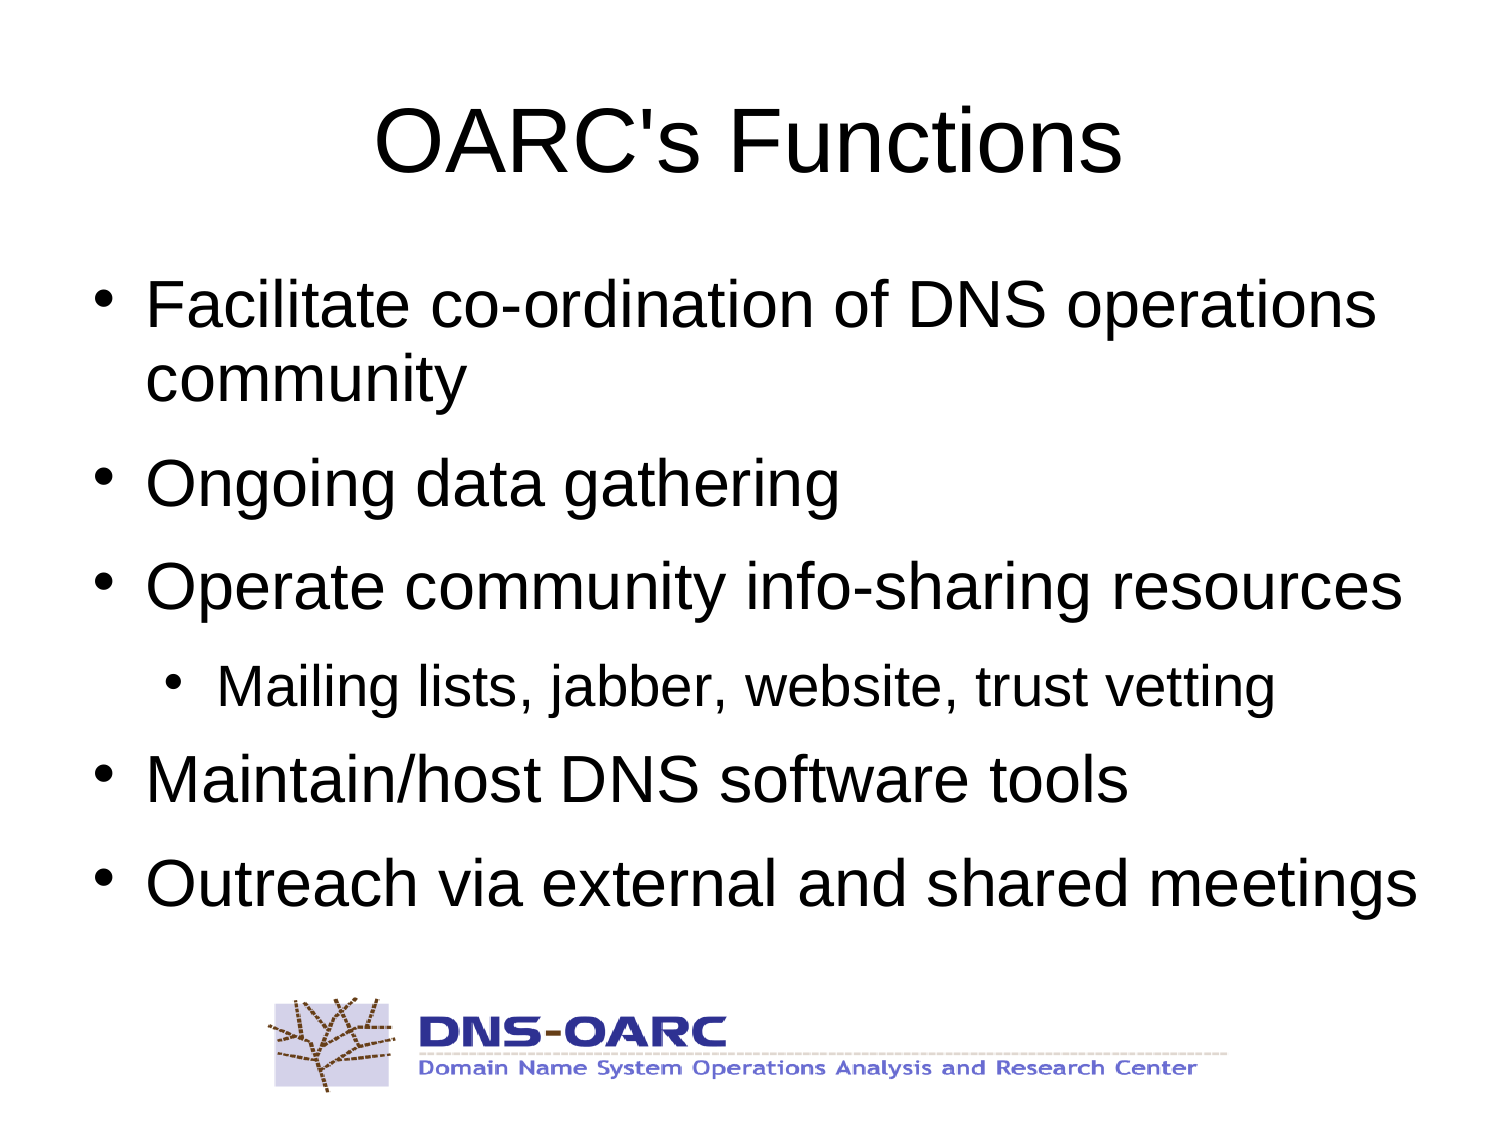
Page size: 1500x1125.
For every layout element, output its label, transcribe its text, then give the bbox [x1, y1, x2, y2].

title OARC's Functions [75, 44, 1426, 233]
list Facilitate co-ordination of DNS operations community Ongoing data gathering Operate community info-sharing resources Mailing lists, jabber, website, trust vetting Maintain/host DNS software tools Outreach via external and shared meetings [75, 263, 1426, 976]
picture [214, 991, 1259, 1099]
